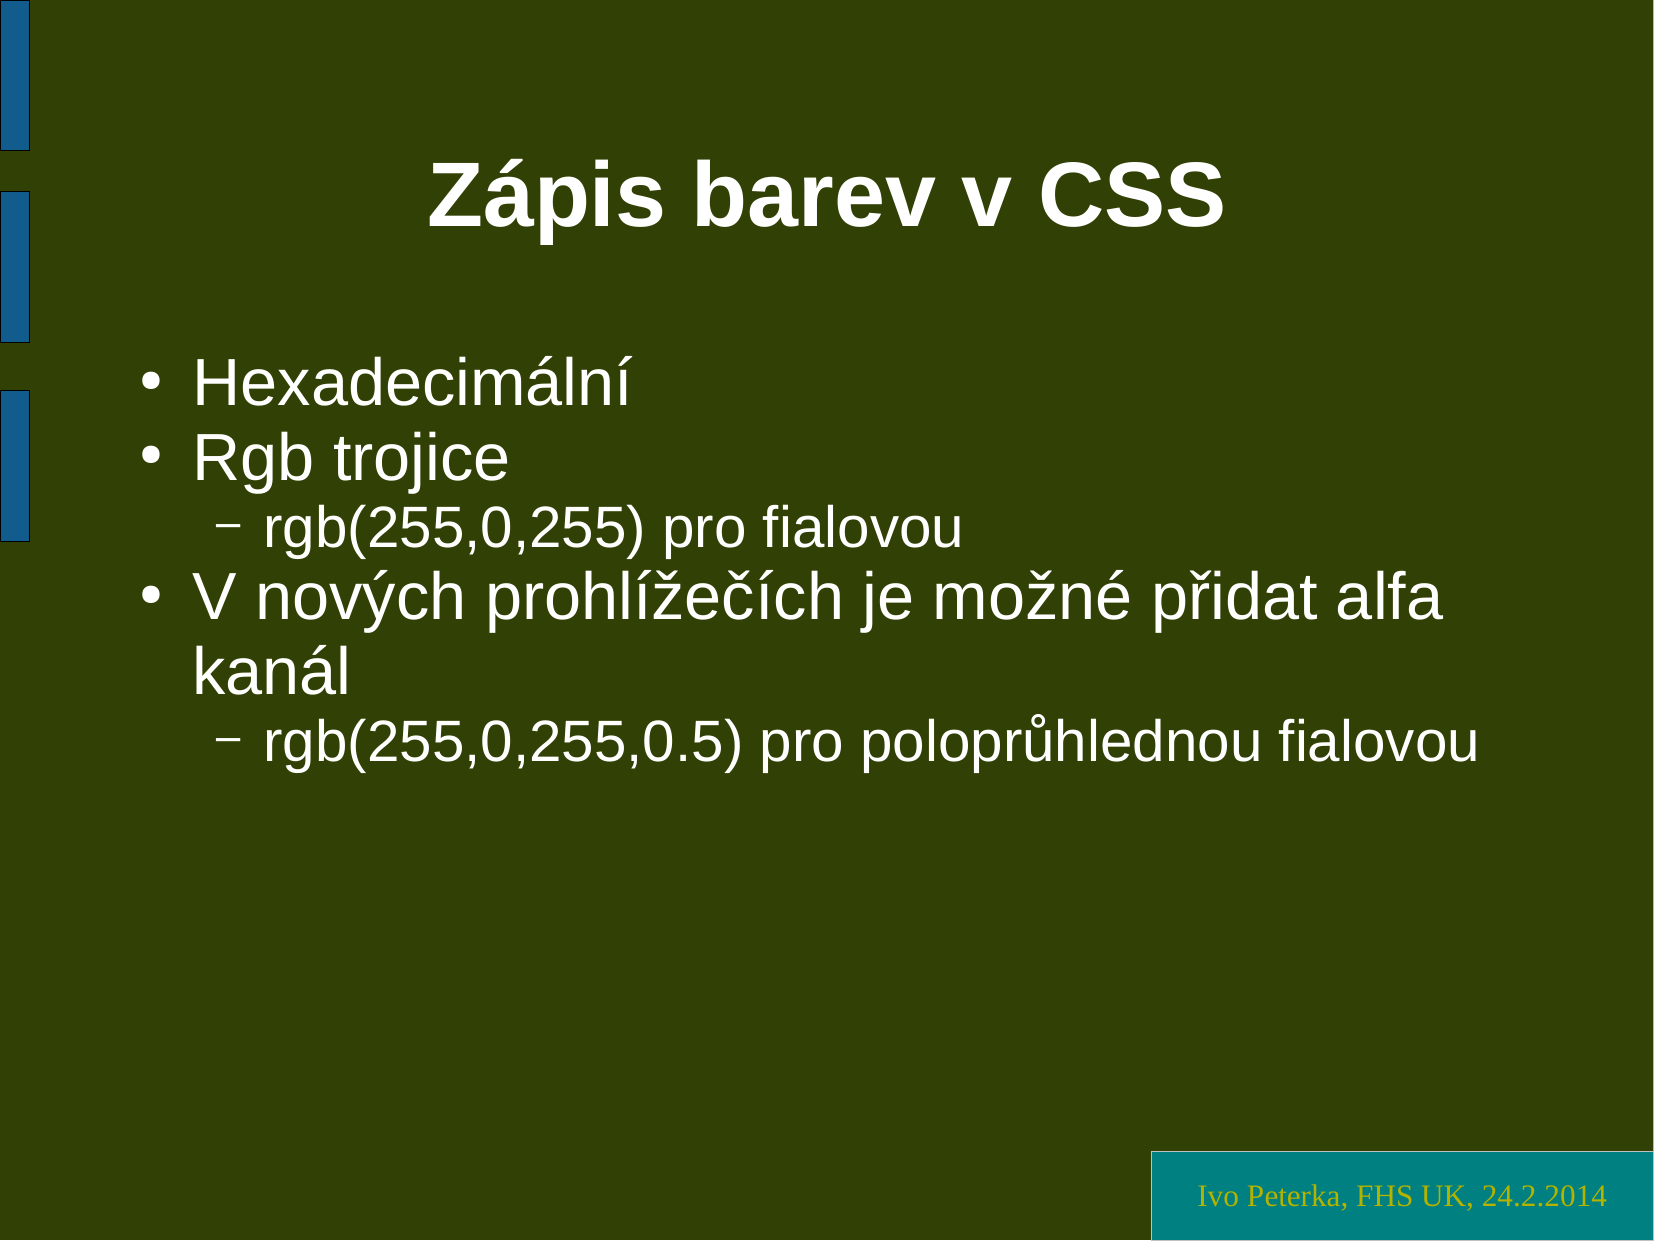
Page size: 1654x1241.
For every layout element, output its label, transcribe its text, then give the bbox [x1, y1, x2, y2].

list Hexadecimální Rgb trojice rgb(255,0,255) pro fialovou V nových prohlížečích je možné přidat alfa kanál rgb(255,0,255,0.5) pro poloprůhlednou fialovou [121, 344, 1534, 1112]
title Zápis barev v CSS [121, 98, 1534, 291]
